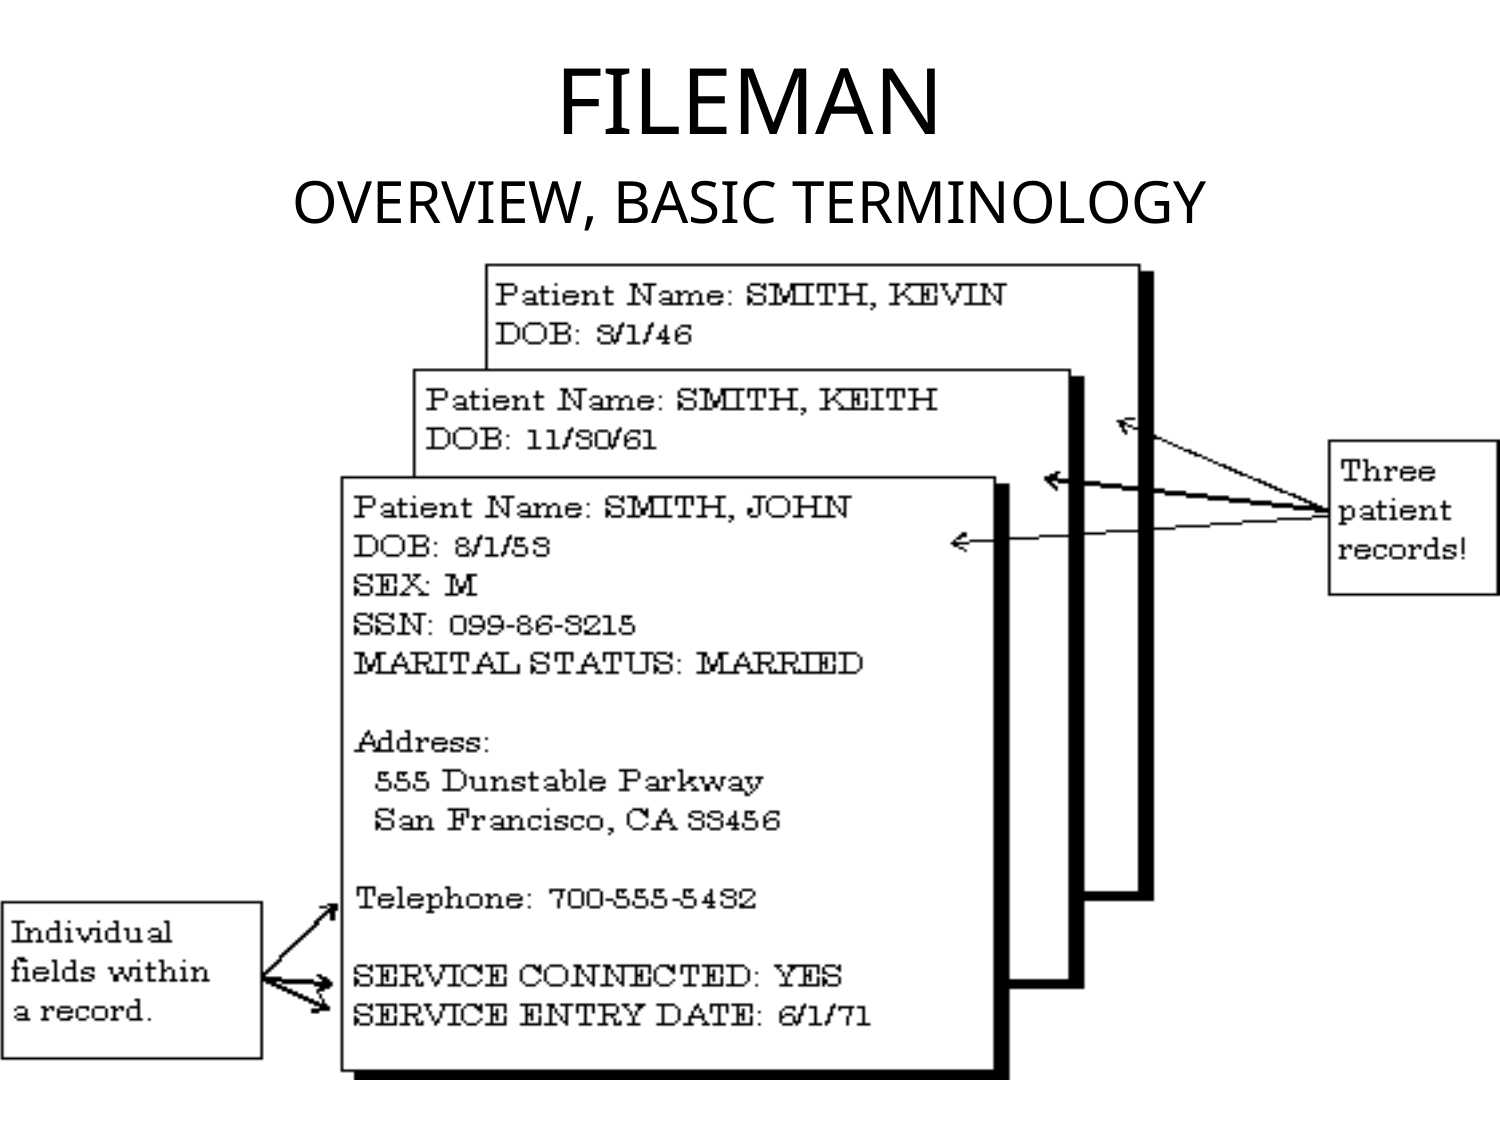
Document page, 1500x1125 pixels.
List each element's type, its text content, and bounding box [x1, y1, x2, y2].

title FILEMAN OVERVIEW, BASIC TERMINOLOGY [75, 21, 1426, 257]
picture [0, 262, 1500, 1080]
